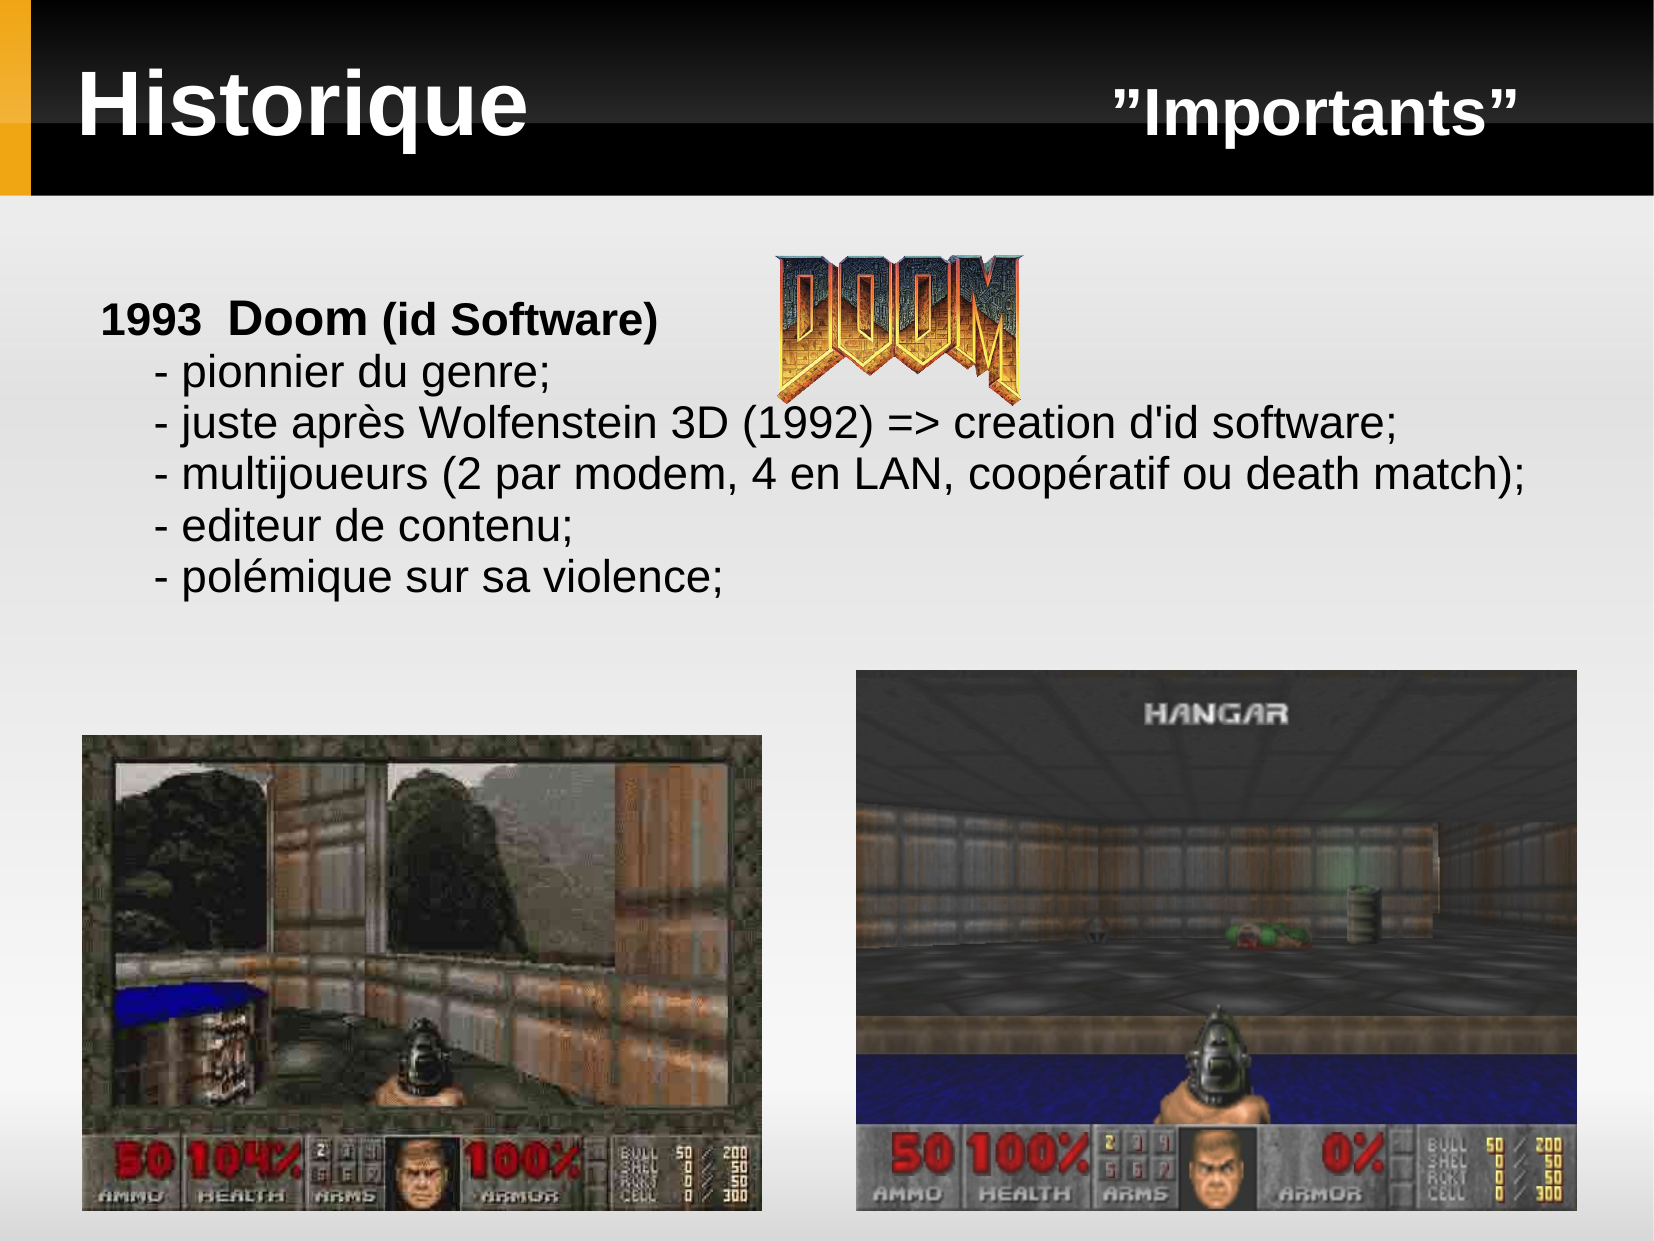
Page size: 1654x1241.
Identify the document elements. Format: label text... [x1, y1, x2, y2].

picture [0, 0, 1654, 1241]
list 1993 Doom (id Software) - pionnier du genre; - juste après Wolfenstein 3D (1992) => creation d'id software; - multijoueurs (2 par modem, 4 en LAN, coopératif ou death match); - editeur de contenu; - polémique sur sa violence; [82, 290, 1571, 1094]
title Historique ”Importants” [76, 7, 1565, 200]
